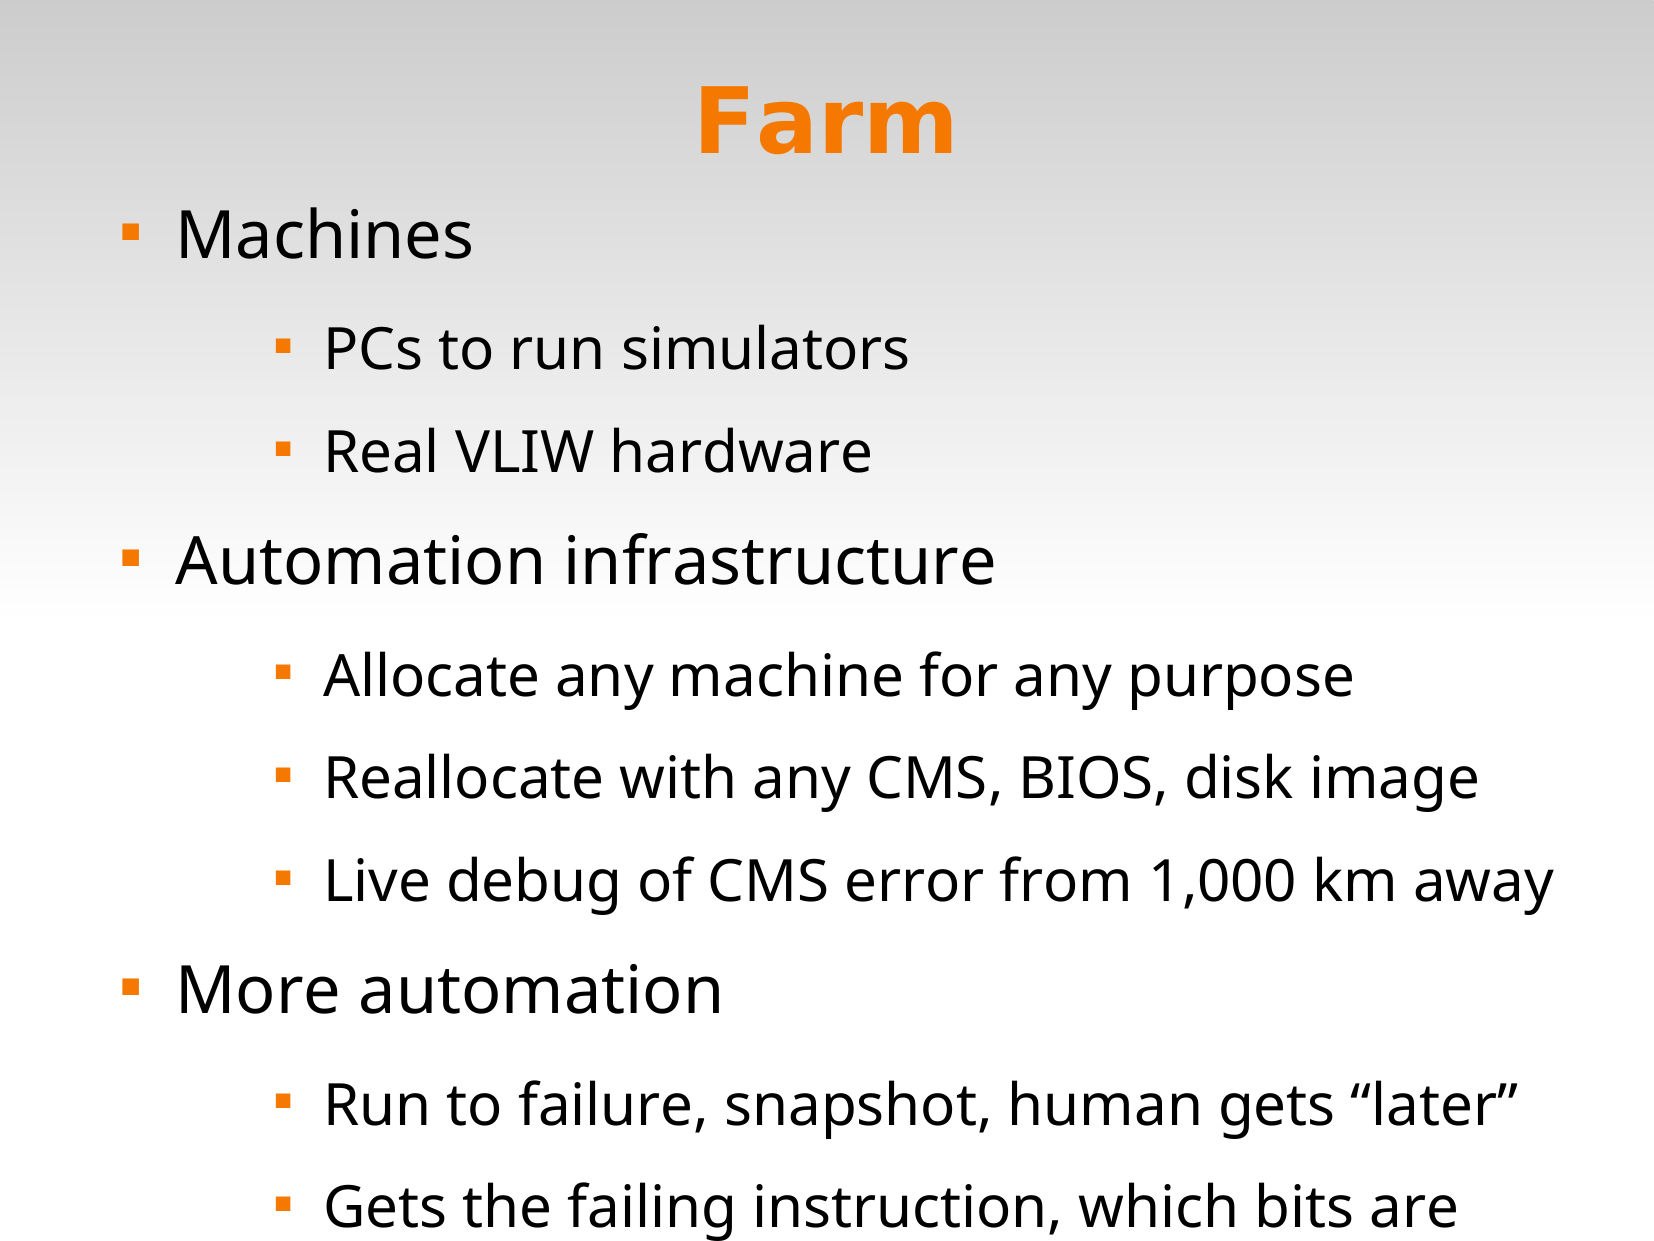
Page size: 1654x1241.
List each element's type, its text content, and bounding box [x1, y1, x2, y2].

list Machines PCs to run simulators Real VLIW hardware Automation infrastructure Allocate any machine for any purpose Reallocate with any CMS, BIOS, disk image Live debug of CMS error from 1,000 km away More automation Run to failure, snapshot, human gets “later” Gets the failing instruction, which bits are wrong [86, 187, 1576, 1148]
title Farm [82, 56, 1571, 188]
